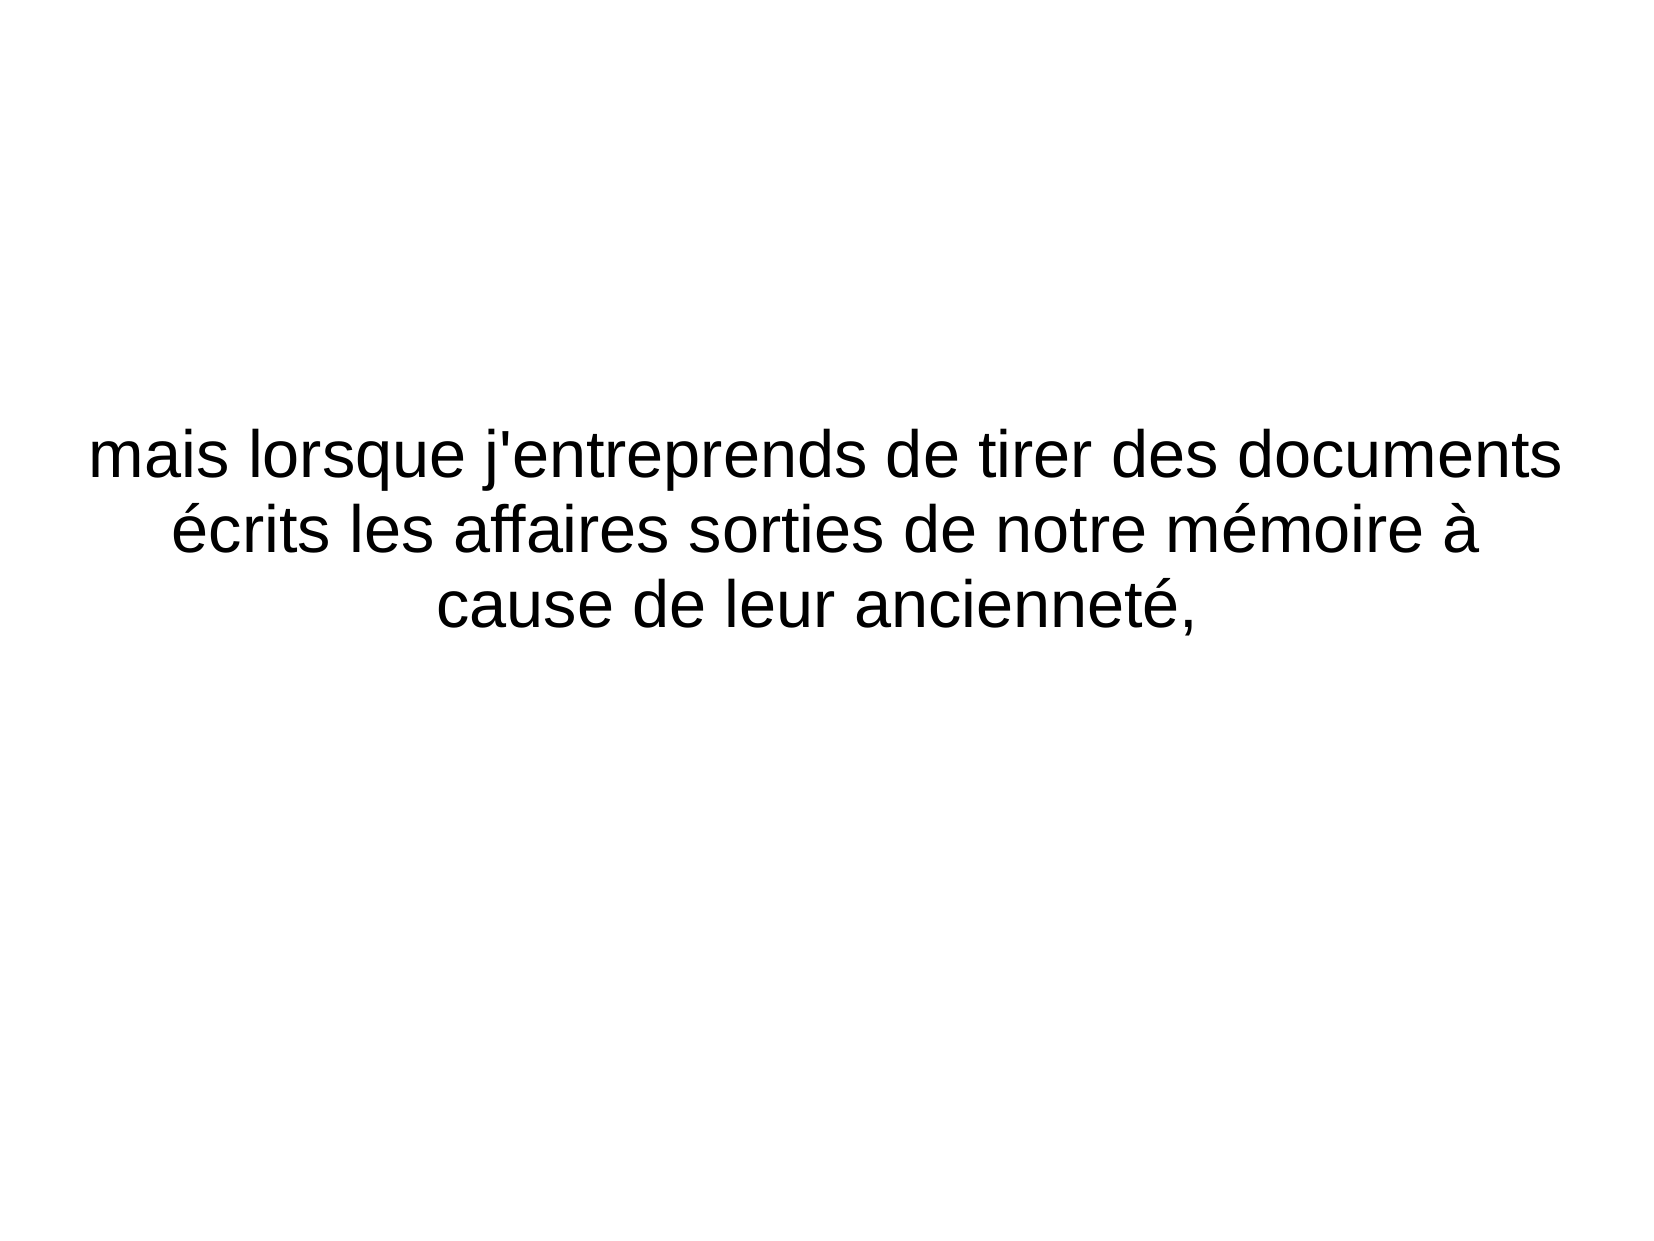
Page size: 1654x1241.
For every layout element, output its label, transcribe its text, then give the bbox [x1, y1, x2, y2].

subtitle mais lorsque j'entreprends de tirer des documents écrits les affaires sorties de notre mémoire à cause de leur ancienneté, [82, 49, 1571, 1010]
